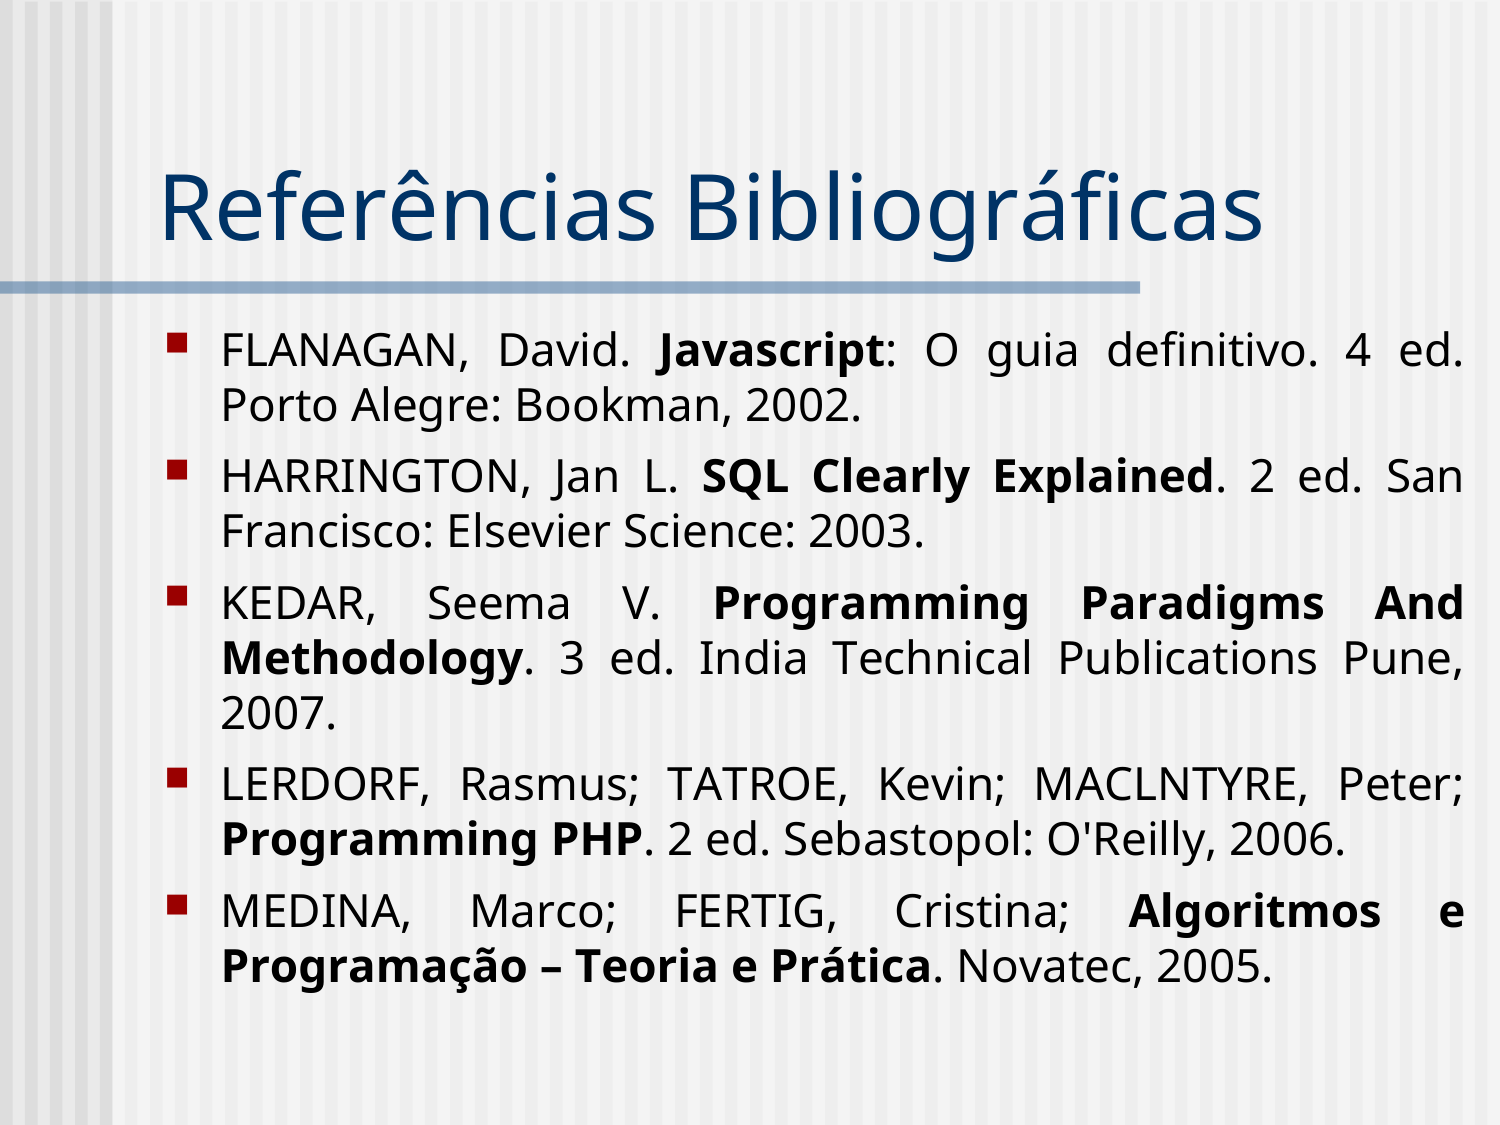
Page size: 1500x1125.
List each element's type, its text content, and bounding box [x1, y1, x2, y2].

list FLANAGAN, David. Javascript: O guia definitivo. 4 ed. Porto Alegre: Bookman, 2002. HARRINGTON, Jan L. SQL Clearly Explained. 2 ed. San Francisco: Elsevier Science: 2003. KEDAR, Seema V. Programming Paradigms And Methodology. 3 ed. India Technical Publications Pune, 2007. LERDORF, Rasmus; TATROE, Kevin; MACLNTYRE, Peter; Programming PHP. 2 ed. Sebastopol: O'Reilly, 2006. MEDINA, Marco; FERTIG, Cristina; Algoritmos e Programação – Teoria e Prática. Novatec, 2005. [149, 312, 1481, 1055]
title Referências Bibliográficas [142, 31, 1482, 267]
